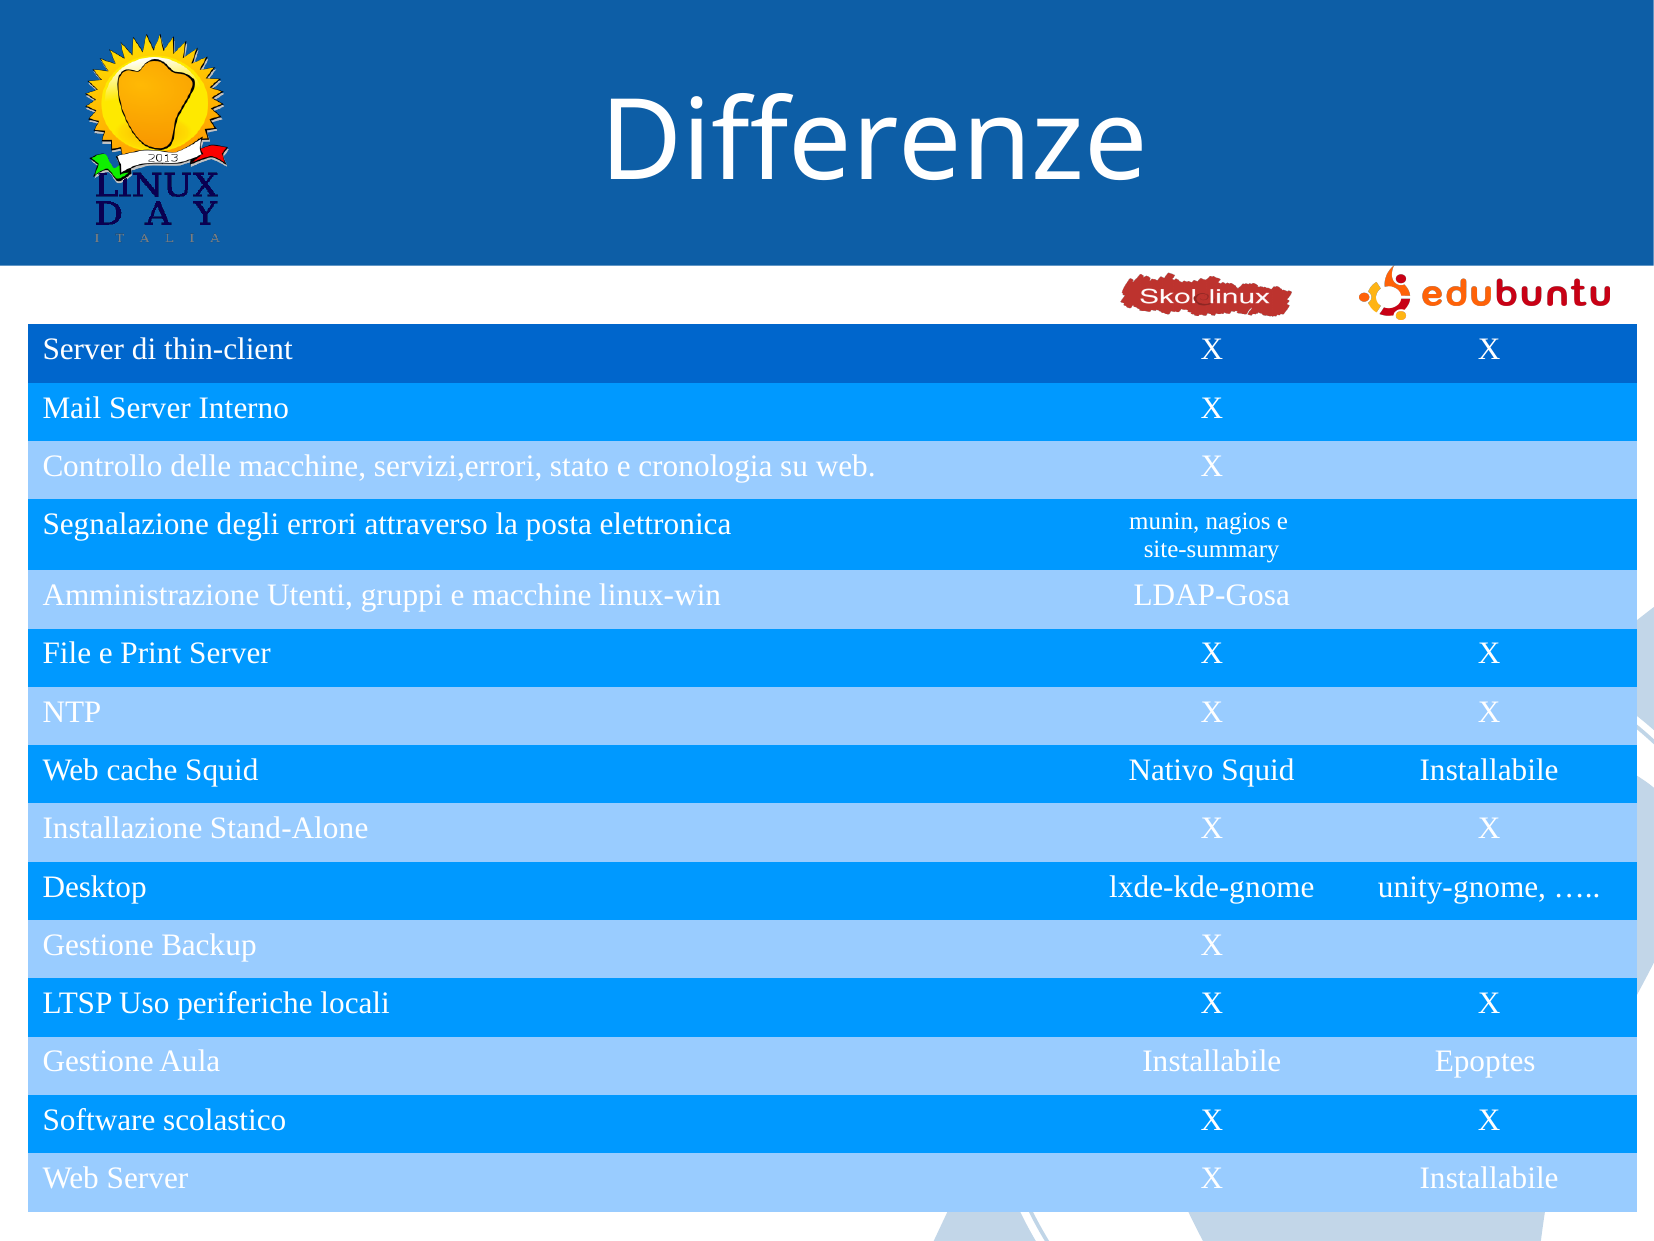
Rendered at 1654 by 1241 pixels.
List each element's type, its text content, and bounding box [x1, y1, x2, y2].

table_cell [1342, 441, 1637, 499]
table_cell LDAP-Gosa [1082, 570, 1342, 629]
table_cell X [1342, 1095, 1637, 1153]
picture [1118, 236, 1294, 353]
picture [76, 13, 237, 262]
table_header X [1342, 324, 1637, 383]
table_cell Installazione Stand-Alone [28, 803, 1082, 862]
title Differenze [600, 66, 1165, 205]
table_cell Segnalazione degli errori attraverso la posta elettronica [28, 499, 1082, 570]
table_cell File e Print Server [28, 629, 1082, 687]
table_cell X [1342, 803, 1637, 862]
table_cell Gestione Aula [28, 1037, 1082, 1095]
table_cell LTSP Uso periferiche locali [28, 978, 1082, 1037]
table_cell NTP [28, 687, 1082, 745]
table_cell Nativo Squid [1082, 745, 1342, 803]
table_cell Installabile [1342, 745, 1637, 803]
table_cell X [1342, 687, 1637, 745]
table_cell X [1082, 383, 1342, 441]
table_cell X [1342, 629, 1637, 687]
table_header X [1082, 324, 1342, 383]
table_cell X [1082, 629, 1342, 687]
picture [1359, 265, 1610, 320]
table_cell Amministrazione Utenti, gruppi e macchine linux-win [28, 570, 1082, 629]
table_cell Web cache Squid [28, 745, 1082, 803]
table_cell Controllo delle macchine, servizi,errori, stato e cronologia su web. [28, 441, 1082, 499]
table_cell X [1082, 920, 1342, 978]
table_cell Installabile [1082, 1037, 1342, 1095]
table_cell Gestione Backup [28, 920, 1082, 978]
table_header Server di thin-client [28, 324, 1082, 383]
table_cell X [1082, 687, 1342, 745]
table_cell X [1082, 978, 1342, 1037]
table_cell Epoptes [1342, 1037, 1637, 1095]
table_cell Mail Server Interno [28, 383, 1082, 441]
table_cell X [1082, 1153, 1342, 1212]
table_cell [1342, 570, 1637, 629]
table_cell [1342, 383, 1637, 441]
table_cell [1342, 499, 1637, 570]
table_cell Web Server [28, 1153, 1082, 1212]
table_cell X [1082, 1095, 1342, 1153]
table_cell lxde-kde-gnome [1082, 862, 1342, 920]
table_cell [1342, 920, 1637, 978]
table_cell unity-gnome, ….. [1342, 862, 1637, 920]
table_cell Installabile [1342, 1153, 1637, 1212]
table_cell Desktop [28, 862, 1082, 920]
table_cell X [1342, 978, 1637, 1037]
table_cell Software scolastico [28, 1095, 1082, 1153]
table_cell X [1082, 803, 1342, 862]
table_cell munin, nagios e site-summary [1082, 499, 1342, 570]
table_cell X [1082, 441, 1342, 499]
